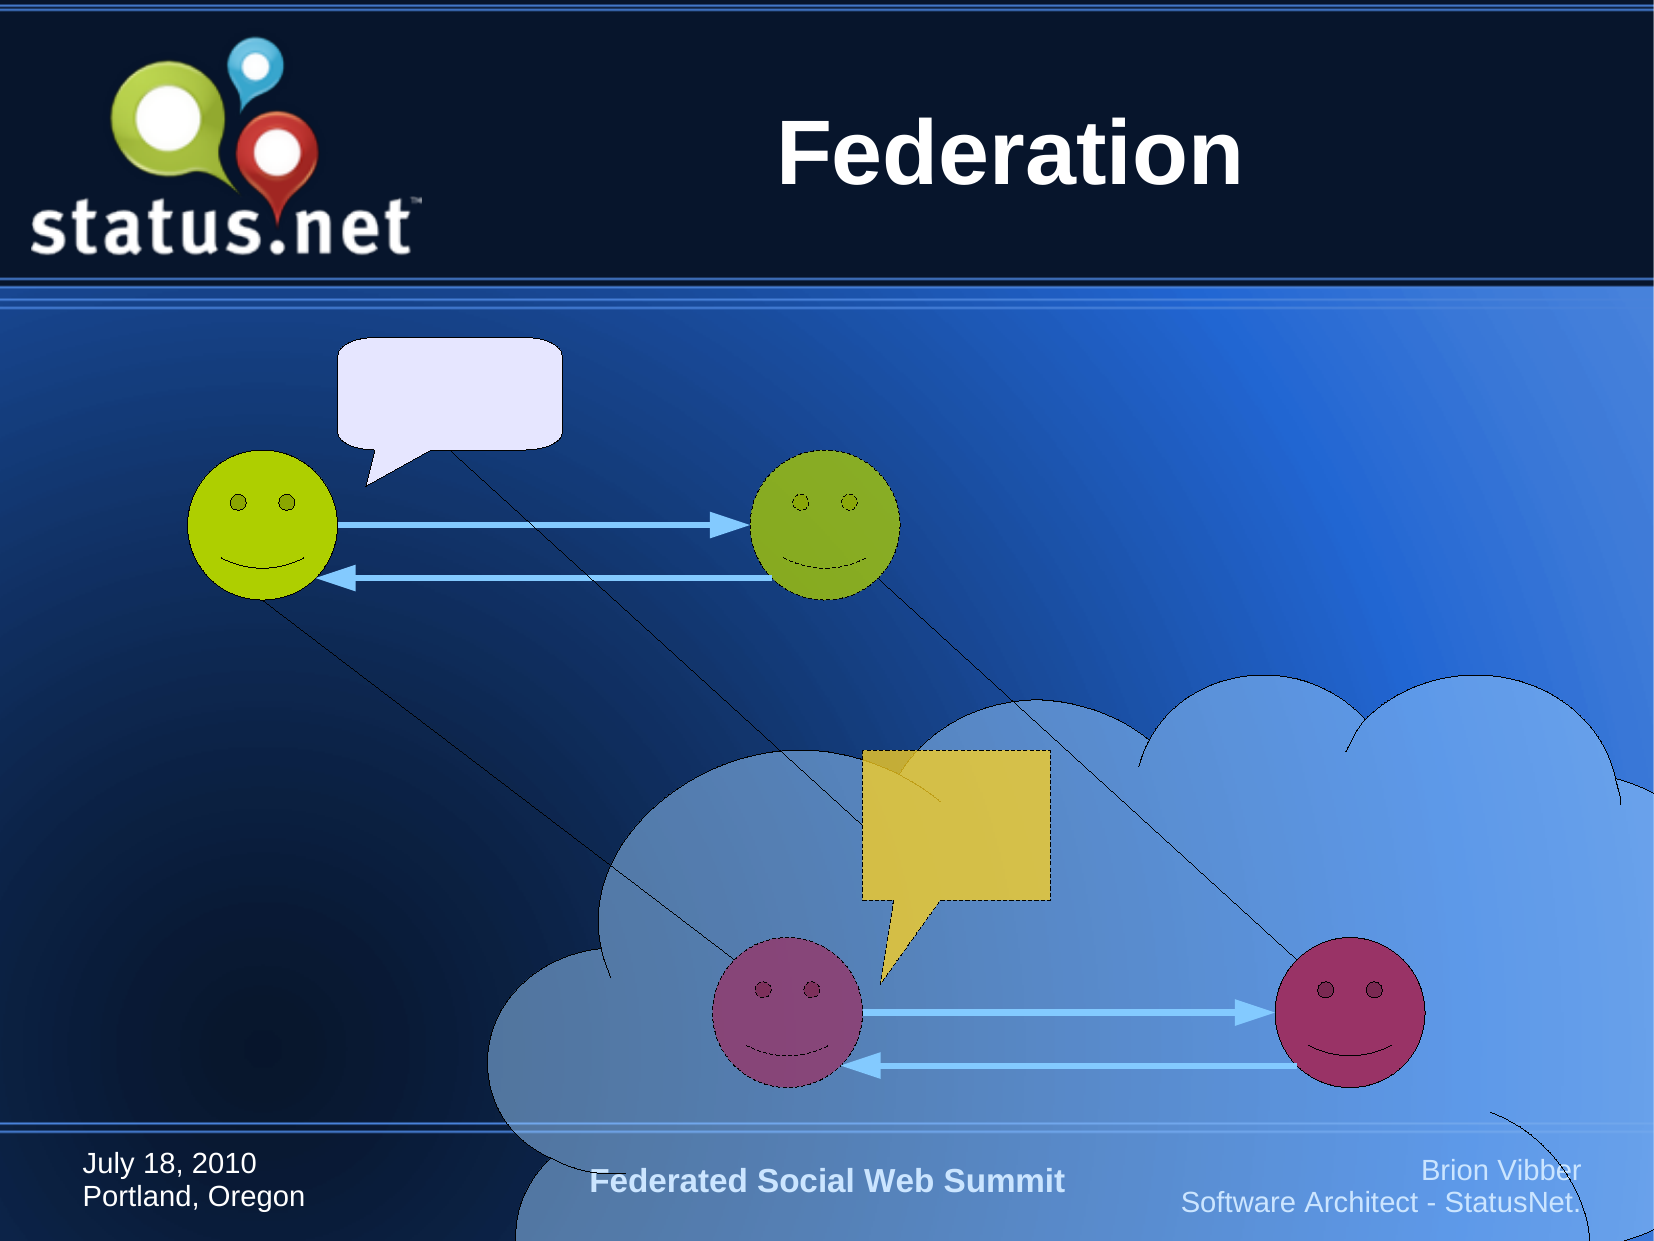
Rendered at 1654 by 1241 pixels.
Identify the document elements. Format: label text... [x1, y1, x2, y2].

text_box [487, 675, 1654, 1241]
picture [0, 0, 1654, 1241]
text_box [187, 450, 338, 601]
text_box [750, 450, 901, 601]
title Federation [450, 49, 1571, 257]
text_box [337, 337, 563, 487]
picture [1627, 1230, 1654, 1241]
